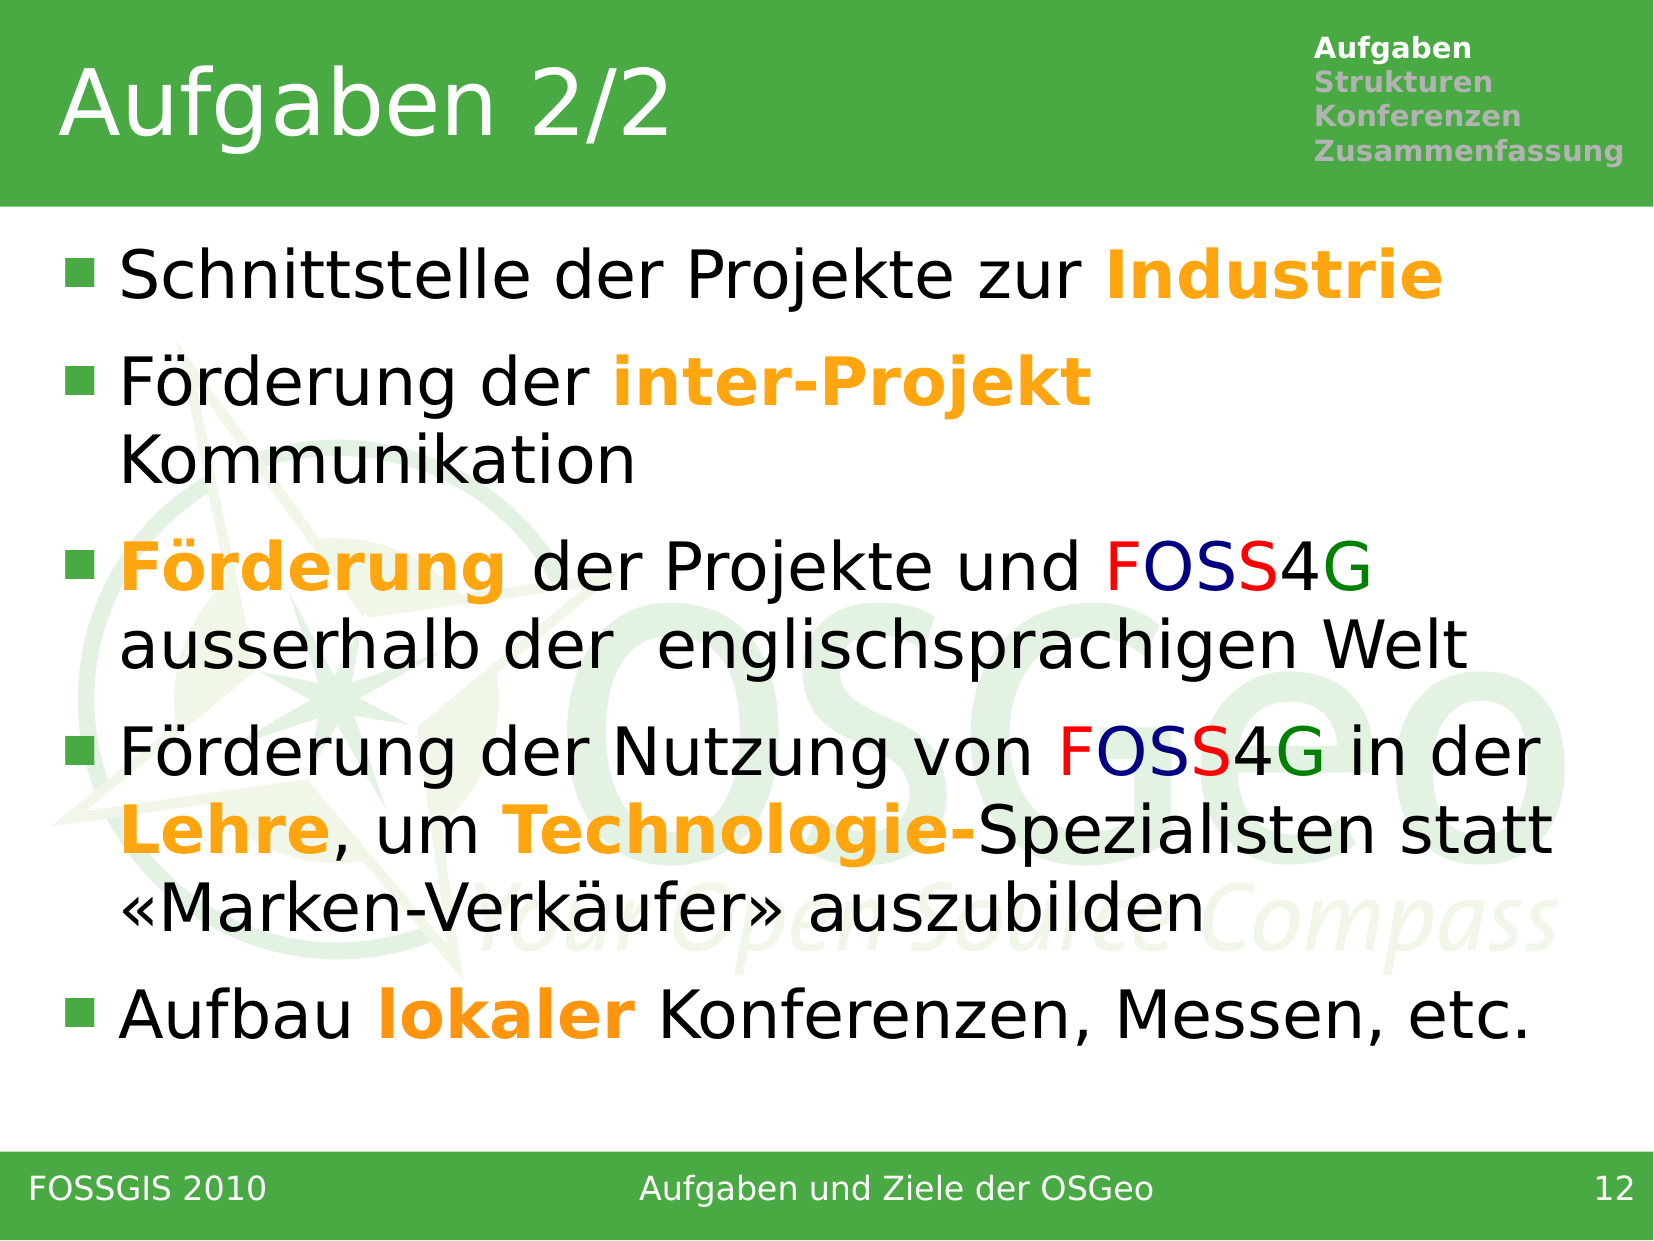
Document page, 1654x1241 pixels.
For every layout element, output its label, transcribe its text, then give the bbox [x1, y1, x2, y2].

text_box Aufgaben Strukturen Konferenzen Zusammenfassung [1299, 23, 1654, 201]
title Aufgaben 2/2 [59, 29, 1299, 178]
list Schnittstelle der Projekte zur Industrie Förderung der inter-Projekt Kommunikation Förderung der Projekte und FOSS4G ausserhalb der englischsprachigen Welt Förderung der Nutzung von FOSS4G in der Lehre, um Technologie-Spezialisten statt «Marken-Verkäufer» auszubilden Aufbau lokaler Konferenzen, Messen, etc. [47, 236, 1595, 1123]
